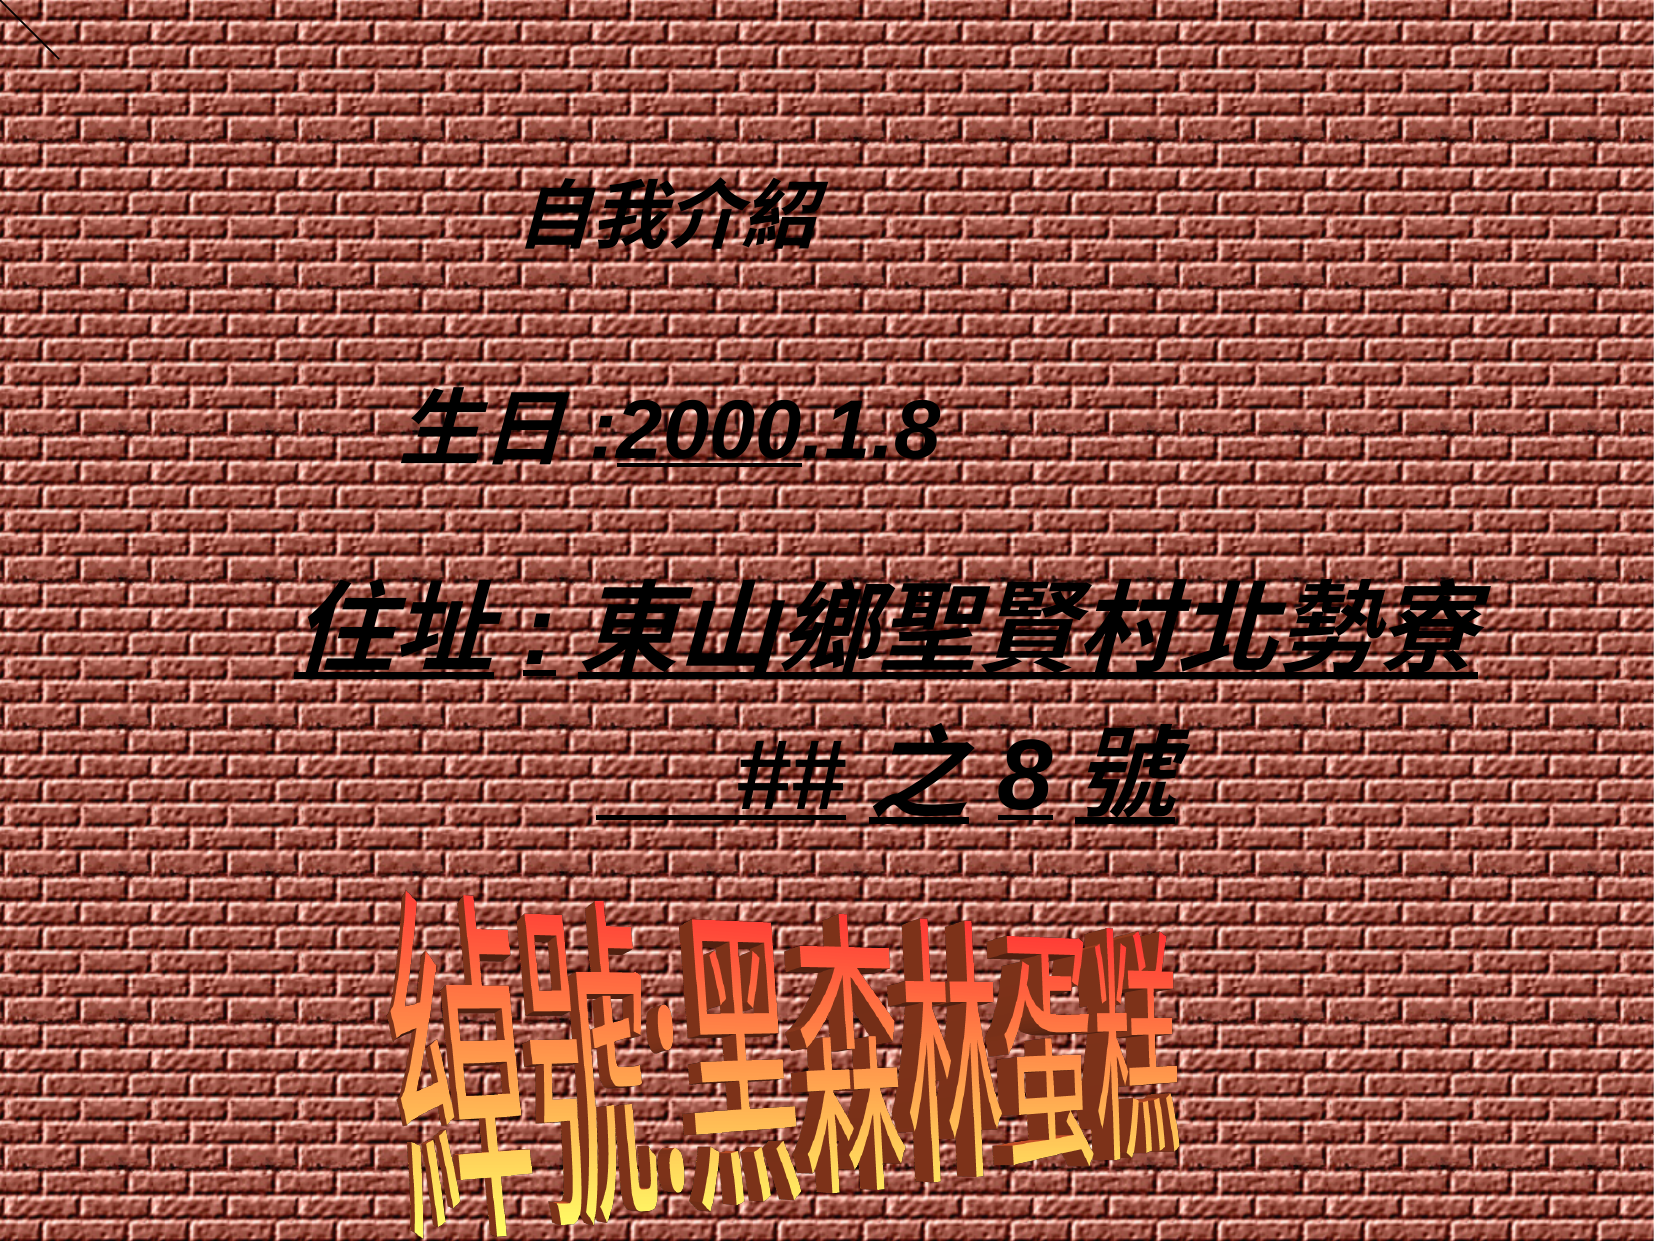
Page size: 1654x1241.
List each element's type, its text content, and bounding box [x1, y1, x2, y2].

picture [0, 0, 1654, 1241]
text_box 自我介紹 [501, 147, 1654, 253]
text_box 住址:東山鄉聖賢村北勢寮 ##之8號 [206, 541, 1565, 798]
text_box 生日:2000.1.8 [383, 354, 1595, 470]
